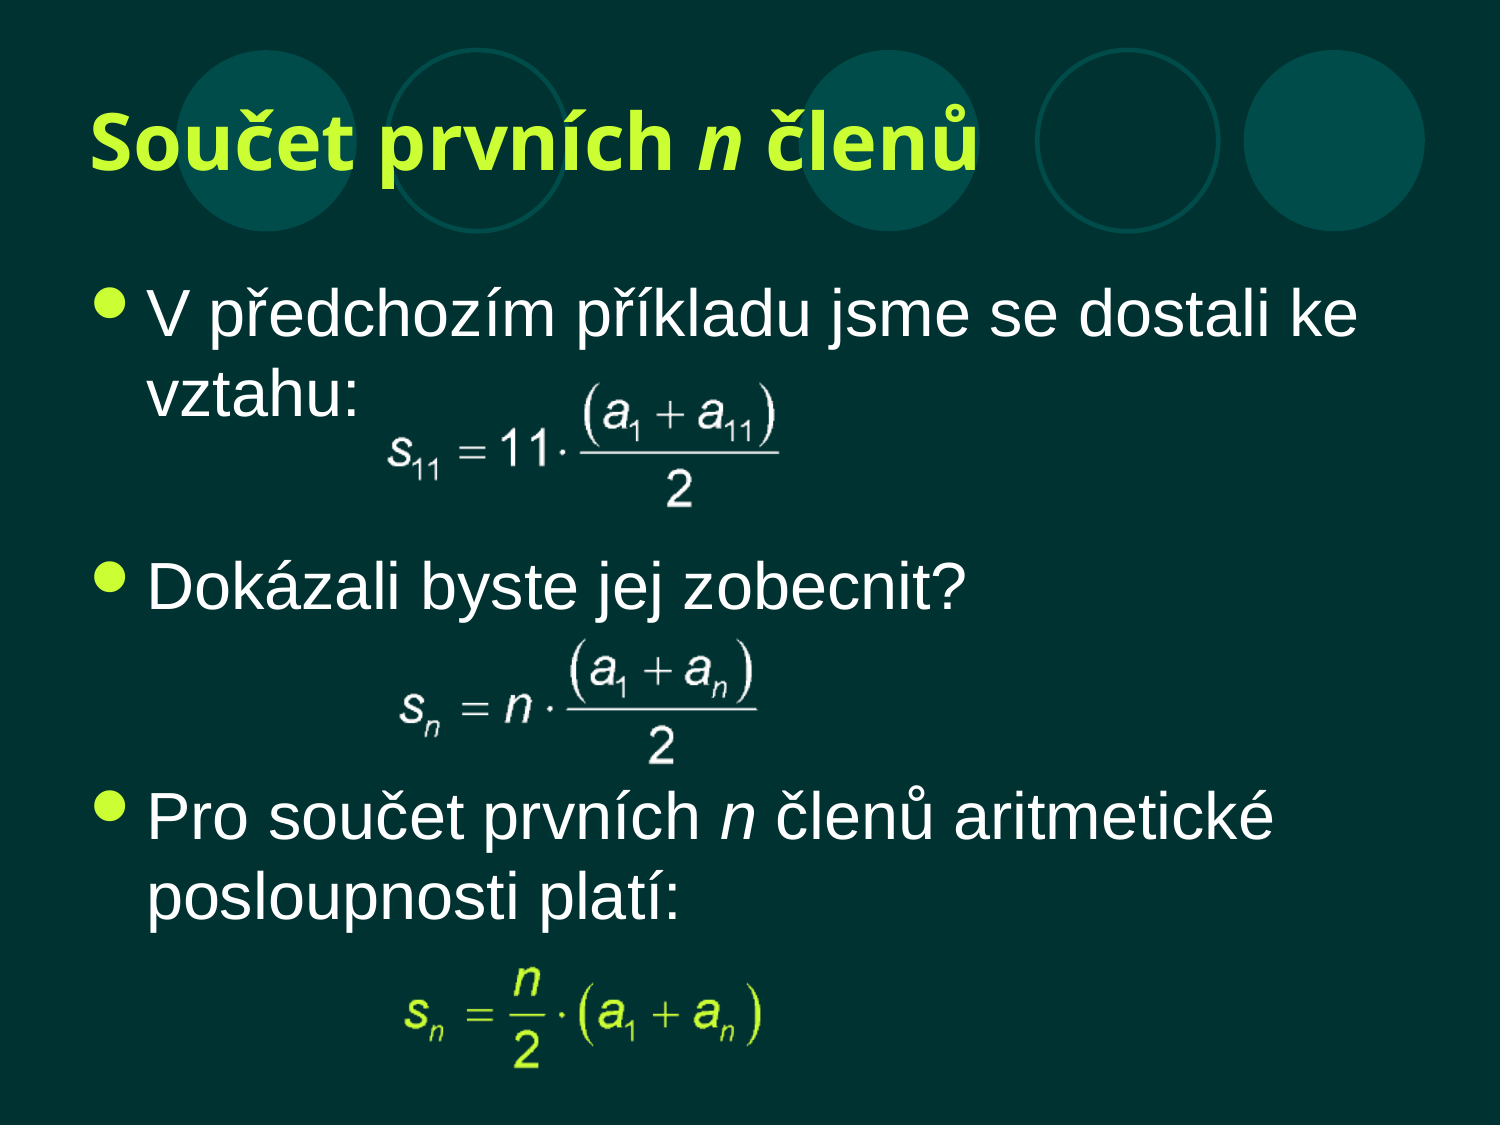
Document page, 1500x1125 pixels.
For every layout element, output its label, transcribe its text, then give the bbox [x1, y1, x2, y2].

picture [392, 937, 775, 1086]
title Součet prvních n členů [75, 45, 1426, 233]
picture [375, 368, 797, 526]
picture [387, 624, 771, 782]
list V předchozím příkladu jsme se dostali ke vztahu: Dokázali byste jej zobecnit? Pro součet prvních n členů aritmetické posloupnosti platí: [75, 262, 1426, 1006]
